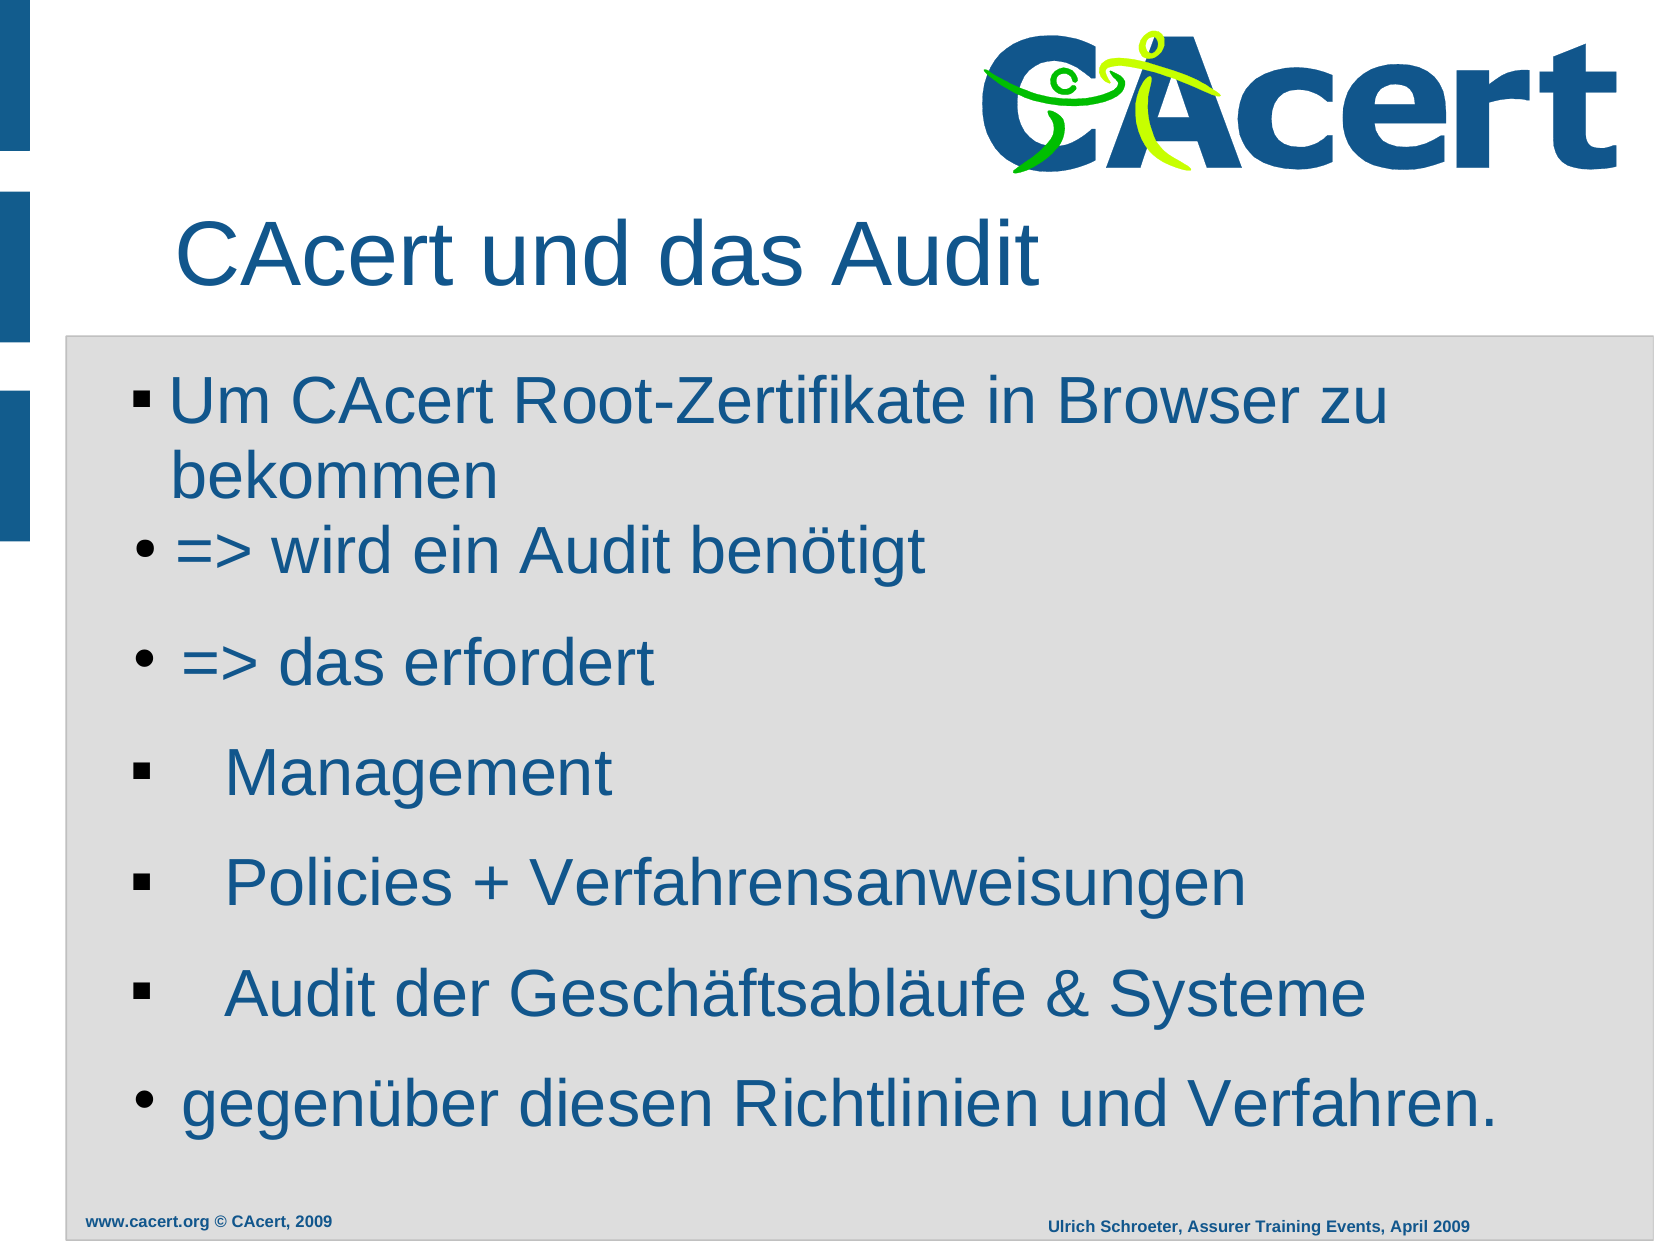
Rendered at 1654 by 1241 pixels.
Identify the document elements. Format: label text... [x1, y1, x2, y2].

text_box CAcert und das Audit [118, 195, 1046, 313]
text_box Um CAcert Root-Zertifikate in Browser zu bekommen => wird ein Audit benötigt => das erfordert Management Policies + Verfahrensanweisungen Audit der Geschäftsabläufe & Systeme gegenüber diesen Richtlinien und Verfahren. [118, 355, 1507, 1149]
